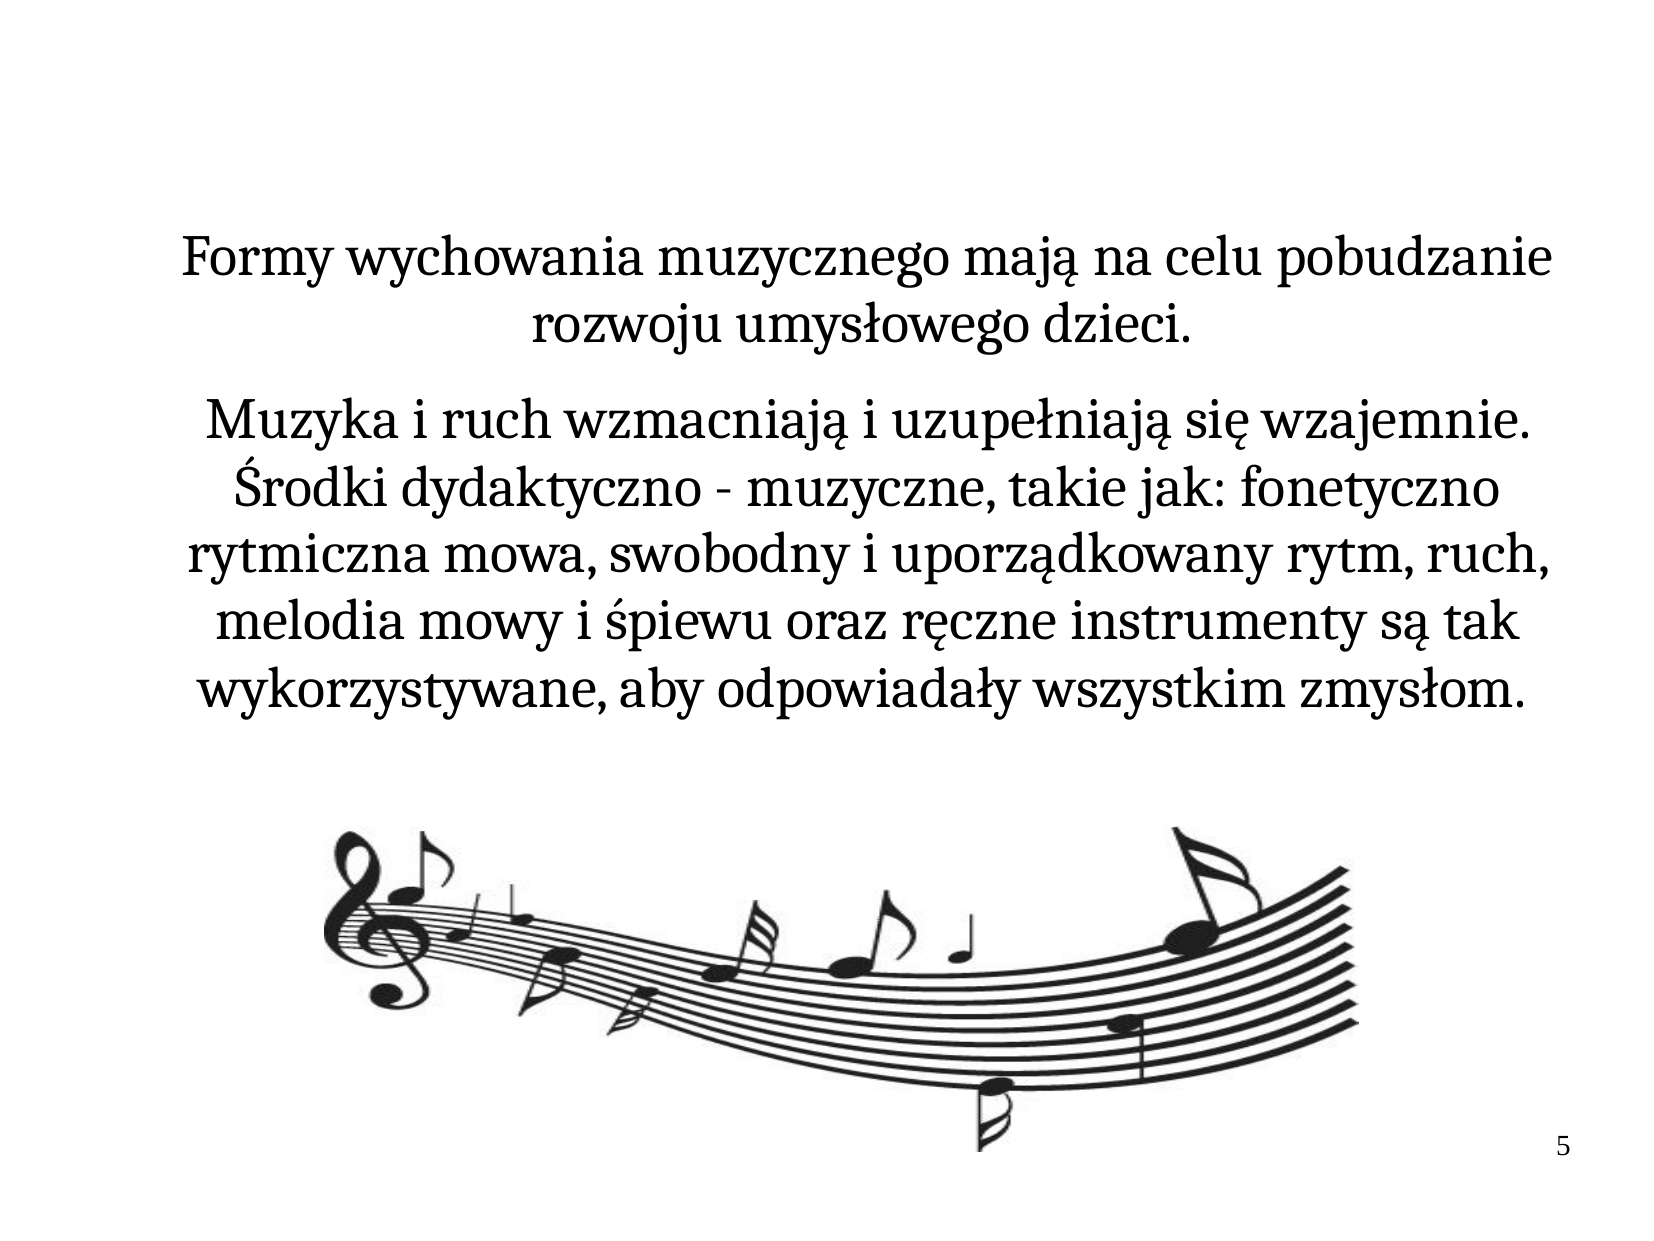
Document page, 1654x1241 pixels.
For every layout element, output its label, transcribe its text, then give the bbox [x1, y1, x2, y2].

list Formy wychowania muzycznego mają na celu pobudzanie rozwoju umysłowego dzieci. Muzyka i ruch wzmacniają i uzupełniają się wzajemnie. Środki dydaktyczno - muzyczne, takie jak: fonetyczno rytmiczna mowa, swobodny i uporządkowany rytm, ruch, melodia mowy i śpiewu oraz ręczne instrumenty są tak wykorzystywane, aby odpowiadały wszystkim zmysłom. [88, 126, 1577, 945]
picture [324, 826, 1359, 1152]
